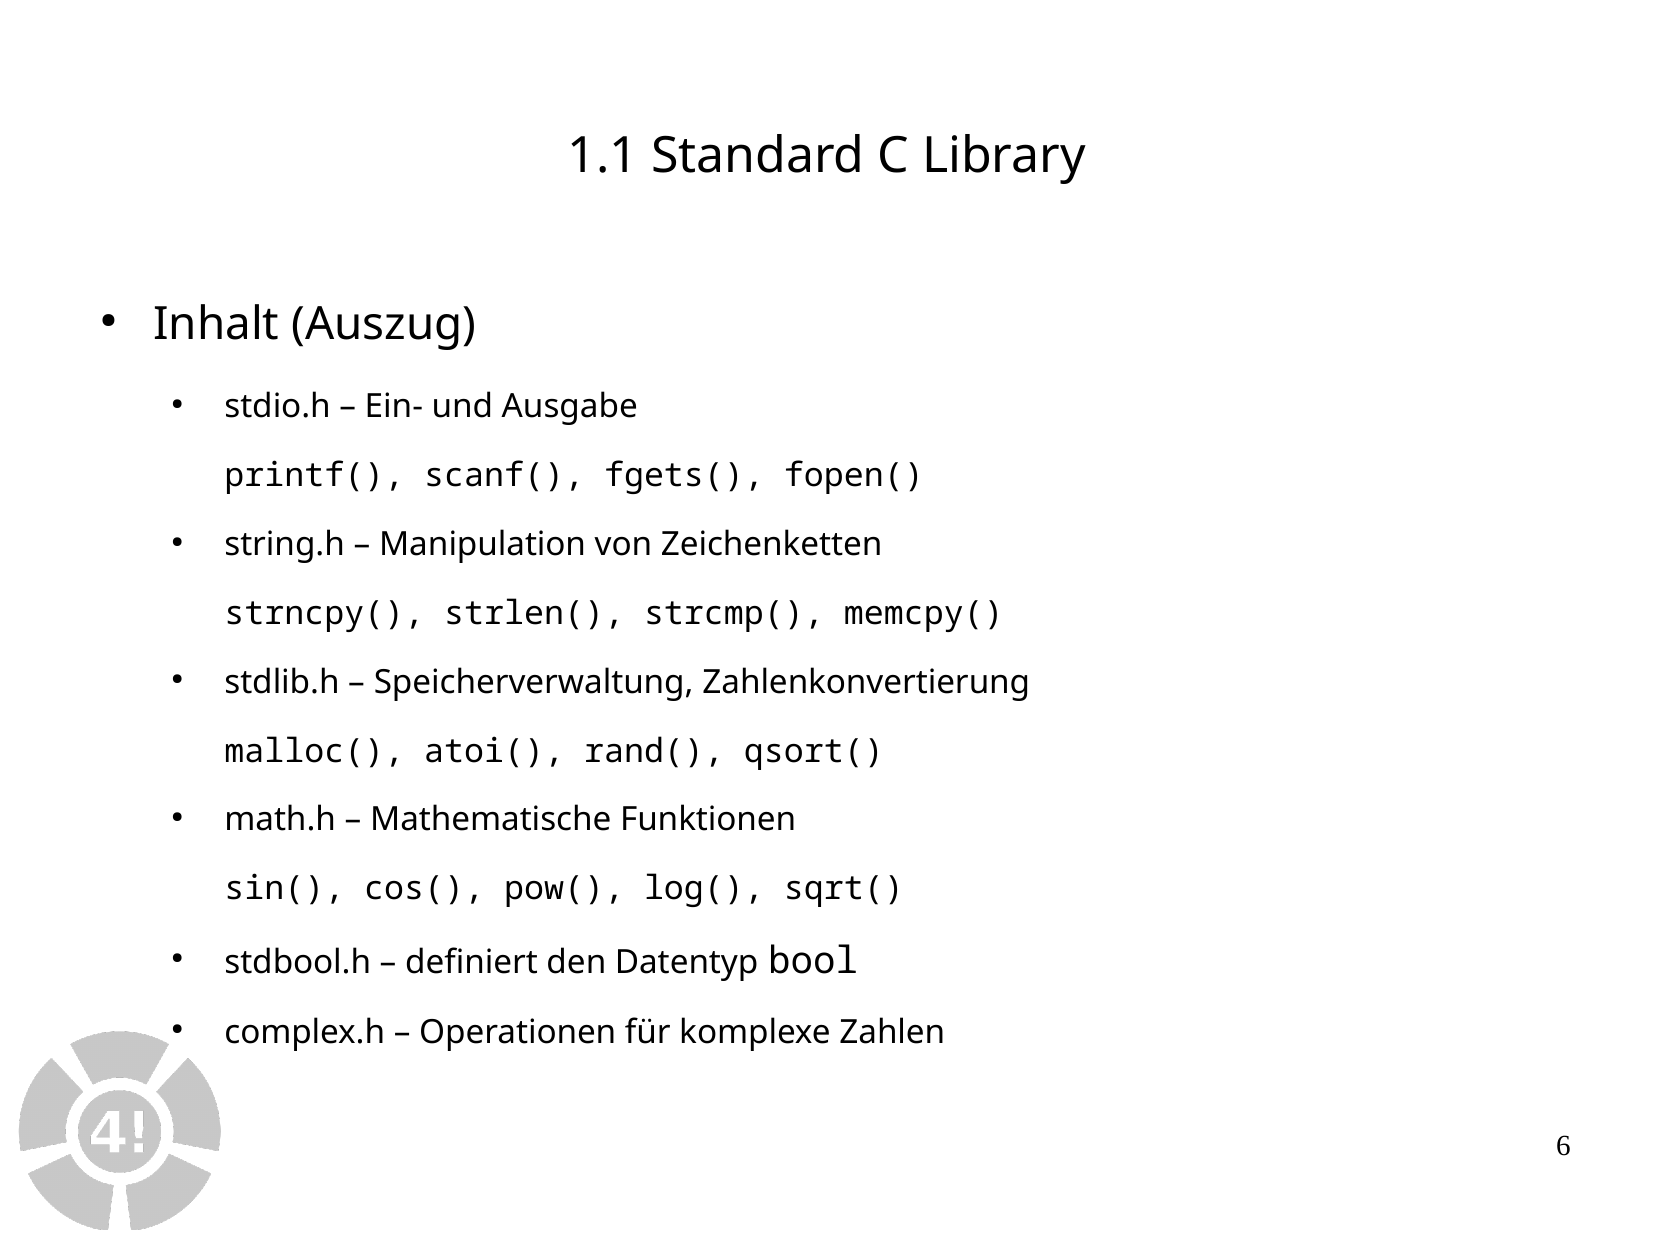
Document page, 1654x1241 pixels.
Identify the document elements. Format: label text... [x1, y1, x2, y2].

picture [11, 1031, 226, 1230]
title 1.1 Standard C Library [82, 49, 1571, 257]
list Inhalt (Auszug) stdio.h – Ein- und Ausgabe printf(), scanf(), fgets(), fopen() string.h – Manipulation von Zeichenketten strncpy(), strlen(), strcmp(), memcpy() stdlib.h – Speicherverwaltung, Zahlenkonvertierung malloc(), atoi(), rand(), qsort() math.h – Mathematische Funktionen sin(), cos(), pow(), log(), sqrt() stdbool.h – definiert den Datentyp bool complex.h – Operationen für komplexe Zahlen [82, 290, 1571, 1109]
